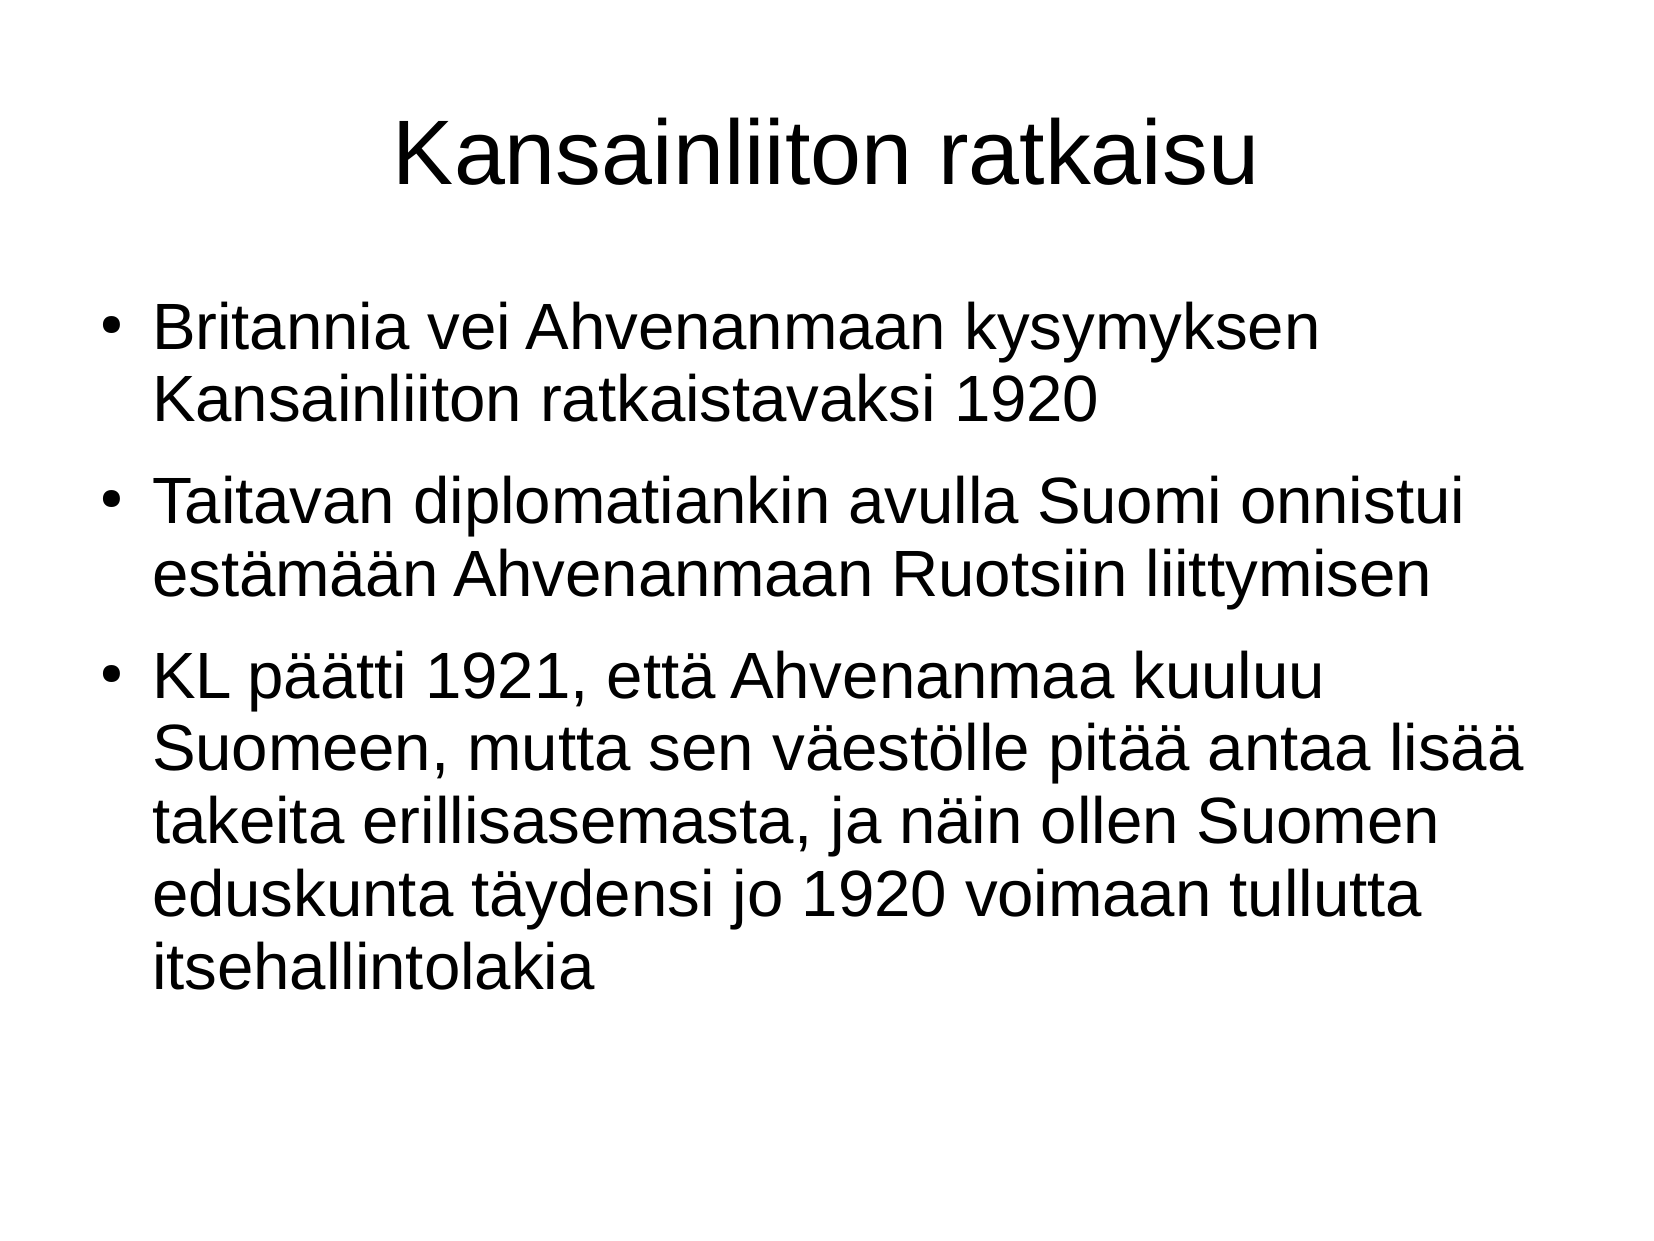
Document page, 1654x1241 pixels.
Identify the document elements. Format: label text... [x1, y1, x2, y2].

list Britannia vei Ahvenanmaan kysymyksen Kansainliiton ratkaistavaksi 1920 Taitavan diplomatiankin avulla Suomi onnistui estämään Ahvenanmaan Ruotsiin liittymisen KL päätti 1921, että Ahvenanmaa kuuluu Suomeen, mutta sen väestölle pitää antaa lisää takeita erillisasemasta, ja näin ollen Suomen eduskunta täydensi jo 1920 voimaan tullutta itsehallintolakia [82, 290, 1571, 1010]
title Kansainliiton ratkaisu [82, 49, 1571, 257]
